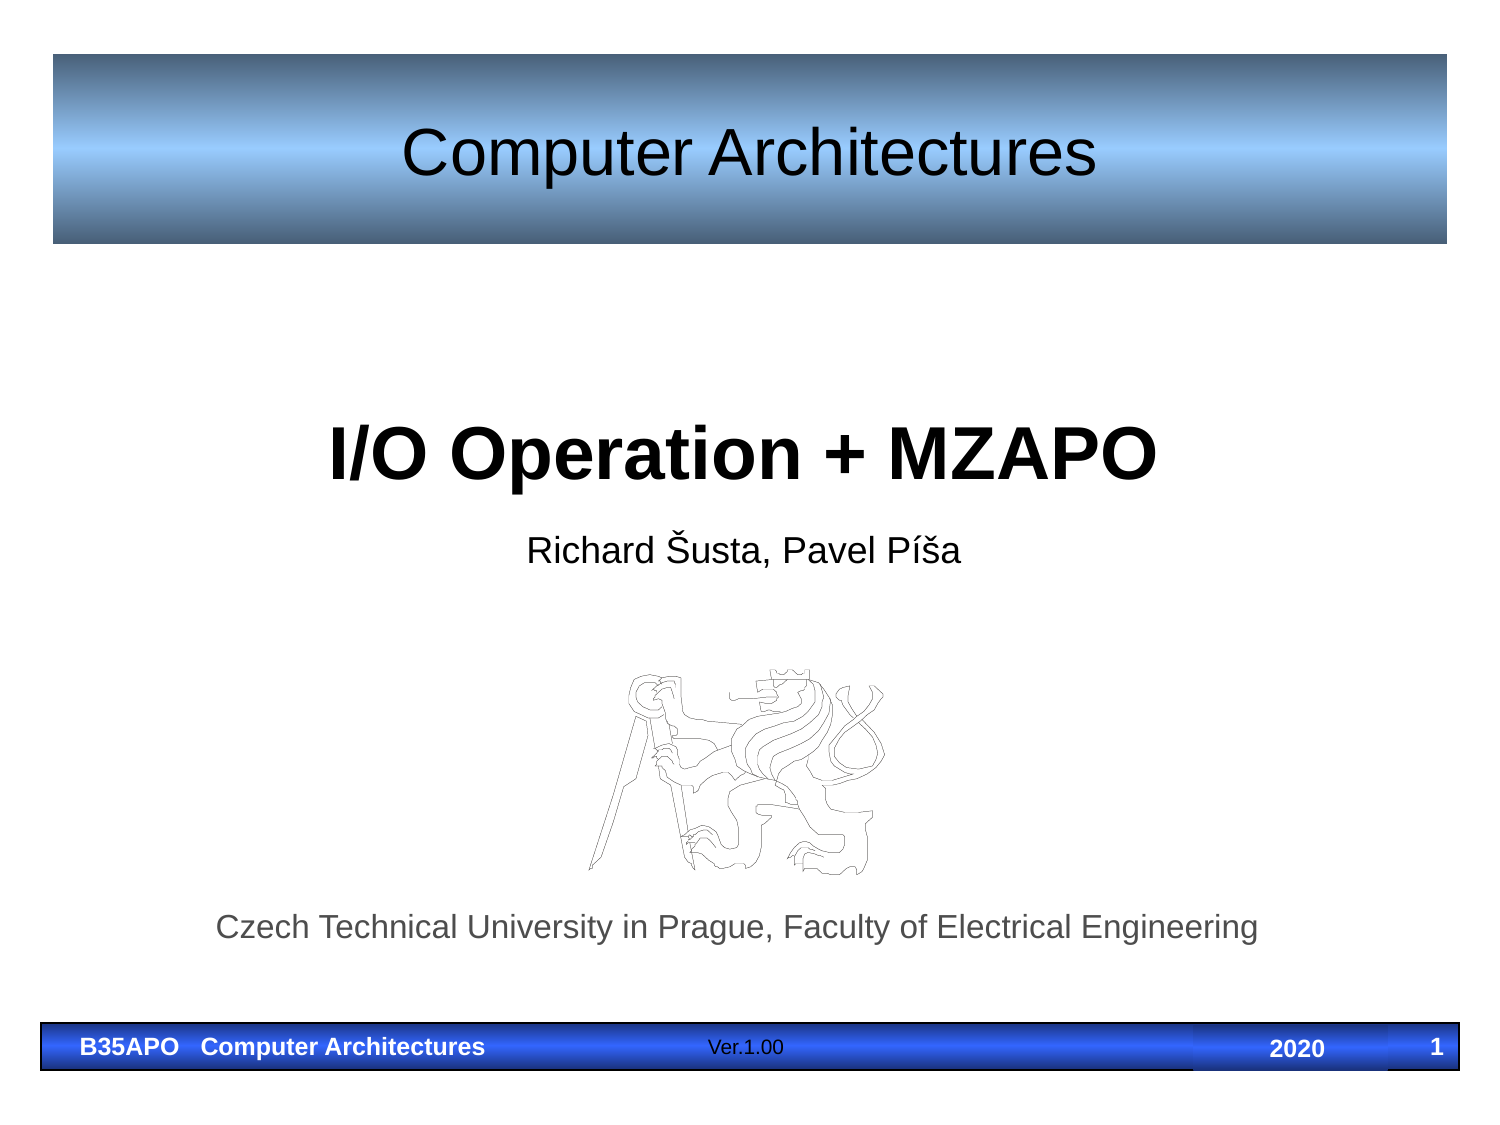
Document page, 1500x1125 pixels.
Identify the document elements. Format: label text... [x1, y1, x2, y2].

text_box 2020 [1193, 1025, 1388, 1071]
text_box <number> [1364, 1023, 1459, 1069]
text_box Ver.1.00 [686, 1028, 805, 1064]
text_box Czech Technical University in Prague, Faculty of Electrical Engineering [175, 897, 1301, 953]
picture [585, 666, 890, 882]
text_box Computer Architectures [53, 54, 1447, 244]
text_box B35APO Computer Architectures [64, 1023, 620, 1071]
text_box I/O Operation + MZAPO Richard Šusta, Pavel Píša [47, 397, 1441, 579]
